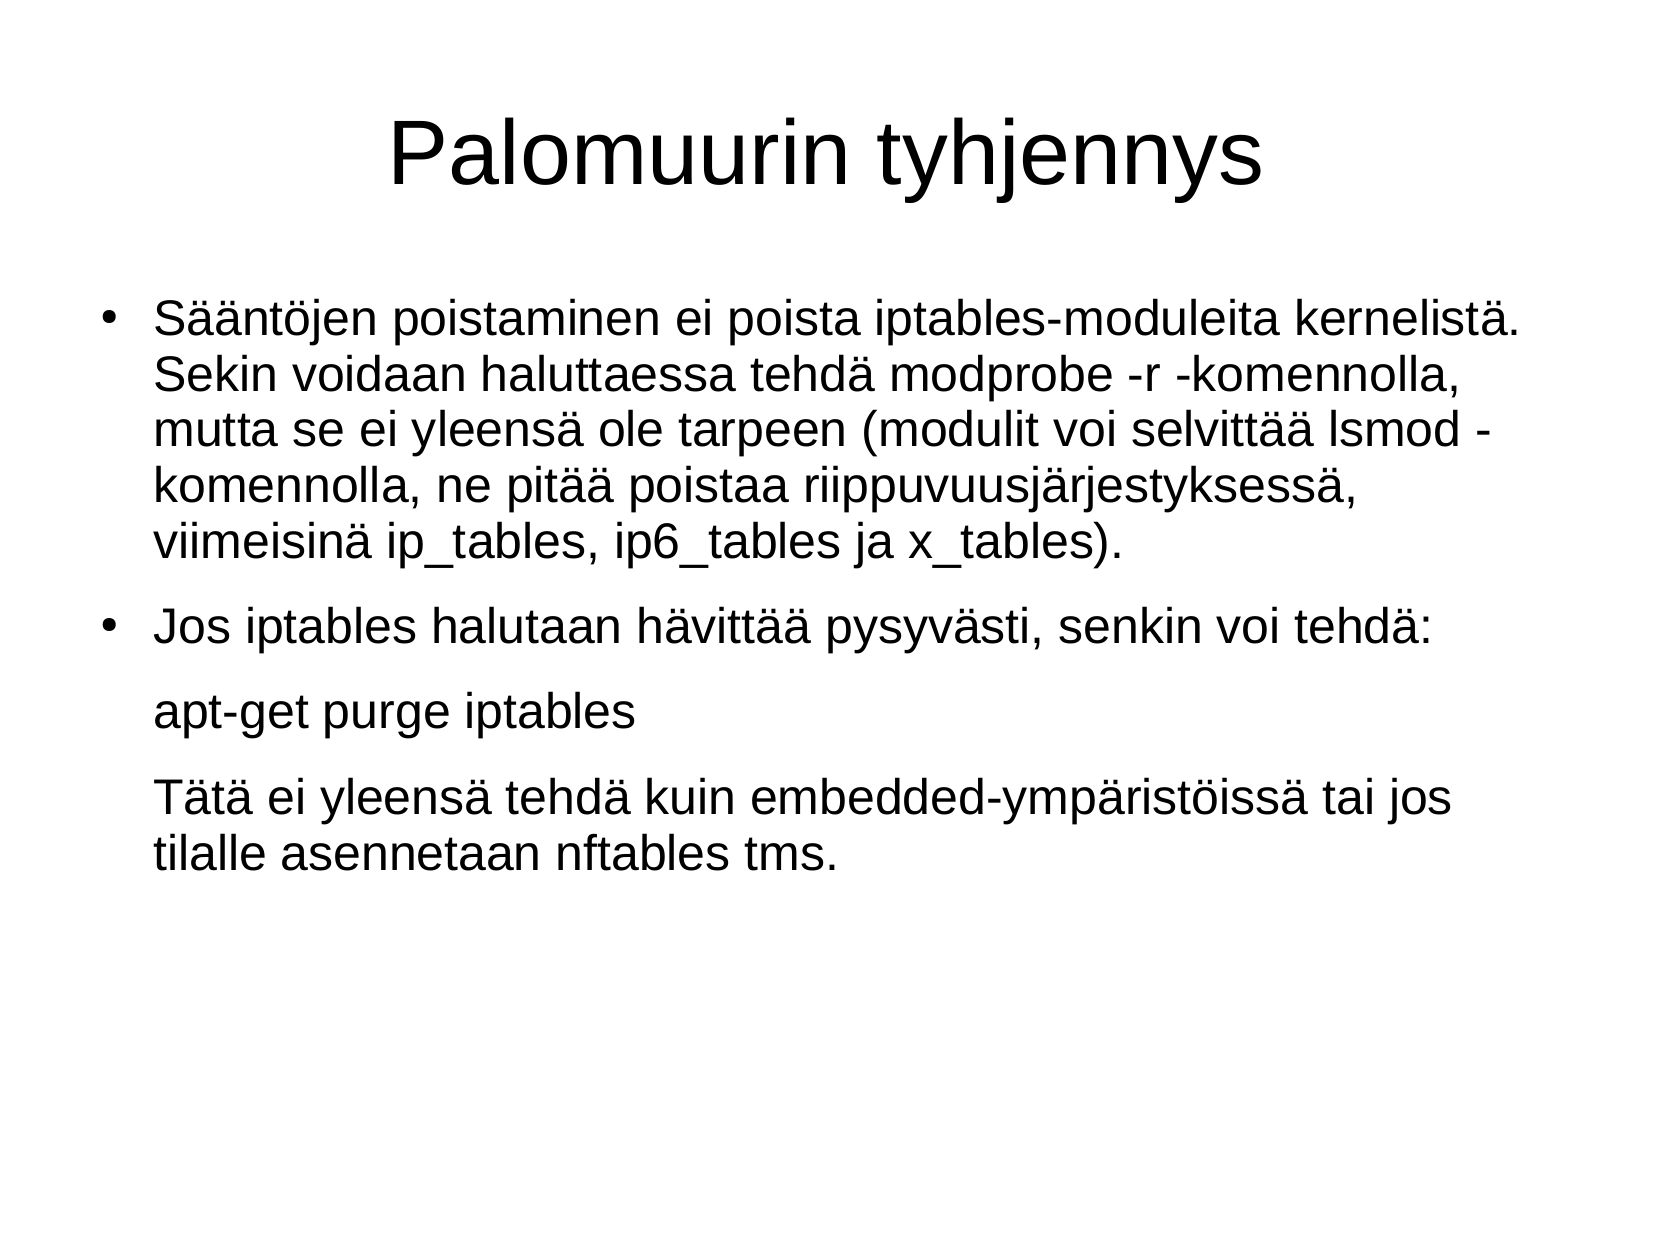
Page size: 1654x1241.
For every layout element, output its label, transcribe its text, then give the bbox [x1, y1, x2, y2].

list Sääntöjen poistaminen ei poista iptables-moduleita kernelistä. Sekin voidaan haluttaessa tehdä modprobe -r -komennolla, mutta se ei yleensä ole tarpeen (modulit voi selvittää lsmod -komennolla, ne pitää poistaa riippuvuusjärjestyksessä, viimeisinä ip_tables, ip6_tables ja x_tables). Jos iptables halutaan hävittää pysyvästi, senkin voi tehdä: apt-get purge iptables Tätä ei yleensä tehdä kuin embedded-ympäristöissä tai jos tilalle asennetaan nftables tms. [82, 290, 1571, 1010]
title Palomuurin tyhjennys [82, 49, 1571, 257]
